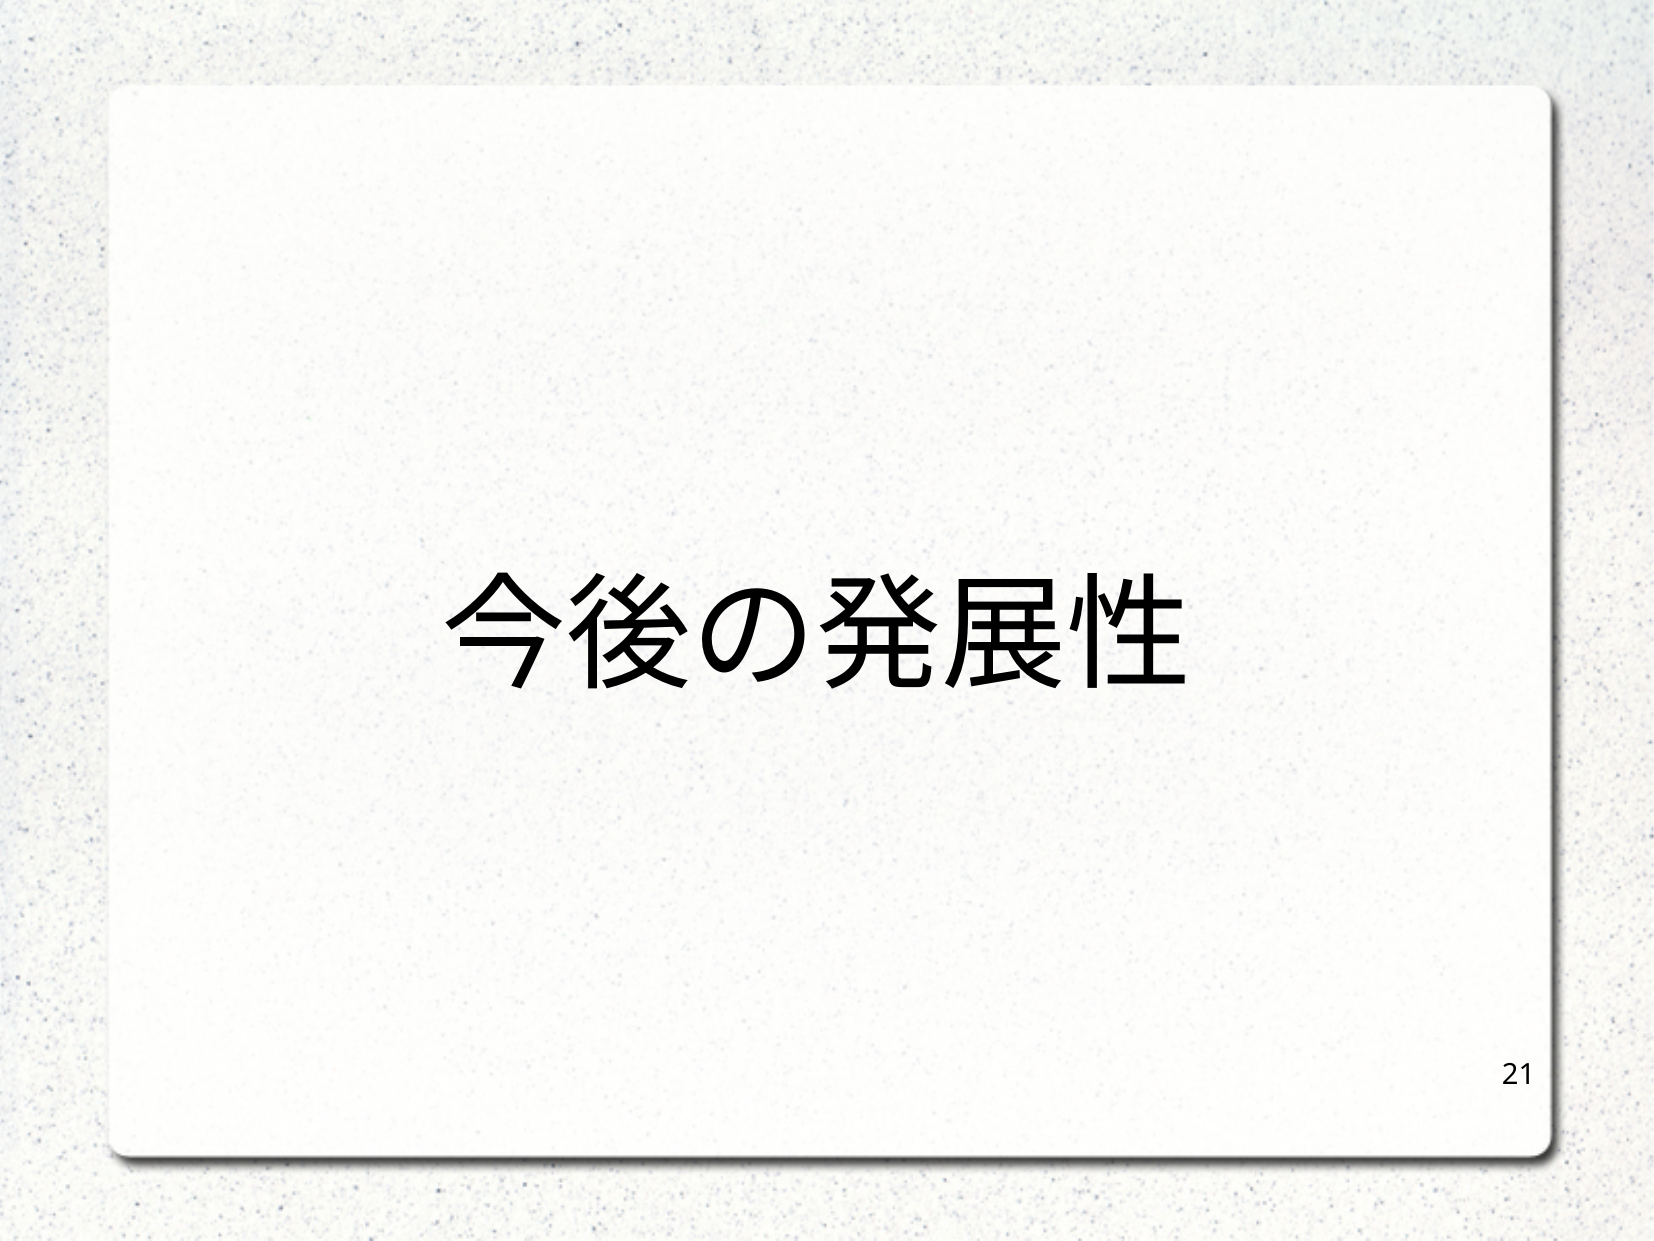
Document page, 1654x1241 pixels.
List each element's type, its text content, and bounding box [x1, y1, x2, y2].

title 今後の発展性 [212, 507, 1421, 740]
picture [0, 0, 1654, 1241]
